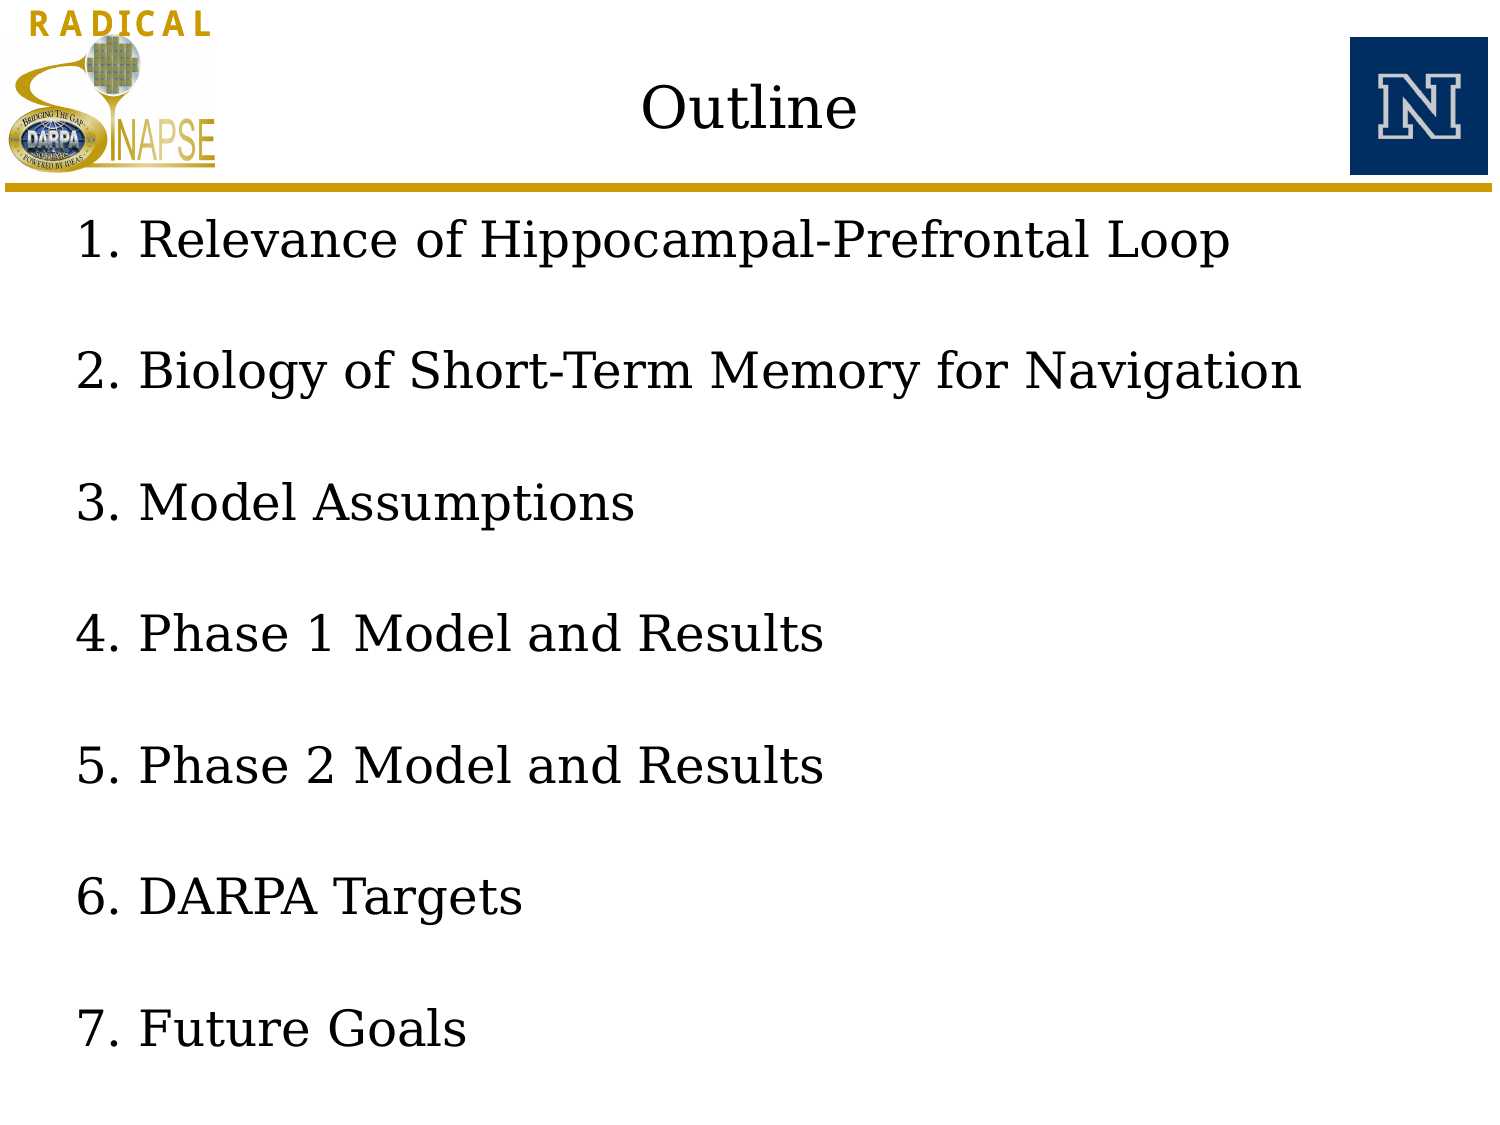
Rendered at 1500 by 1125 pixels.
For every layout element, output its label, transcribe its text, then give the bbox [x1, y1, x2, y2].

picture [1350, 37, 1488, 175]
text_box Outline [474, 62, 1025, 150]
subtitle Relevance of Hippocampal-Prefrontal Loop Biology of Short-Term Memory for Navigation Model Assumptions Phase 1 Model and Results Phase 2 Model and Results DARPA Targets Future Goals [75, 210, 1425, 1058]
